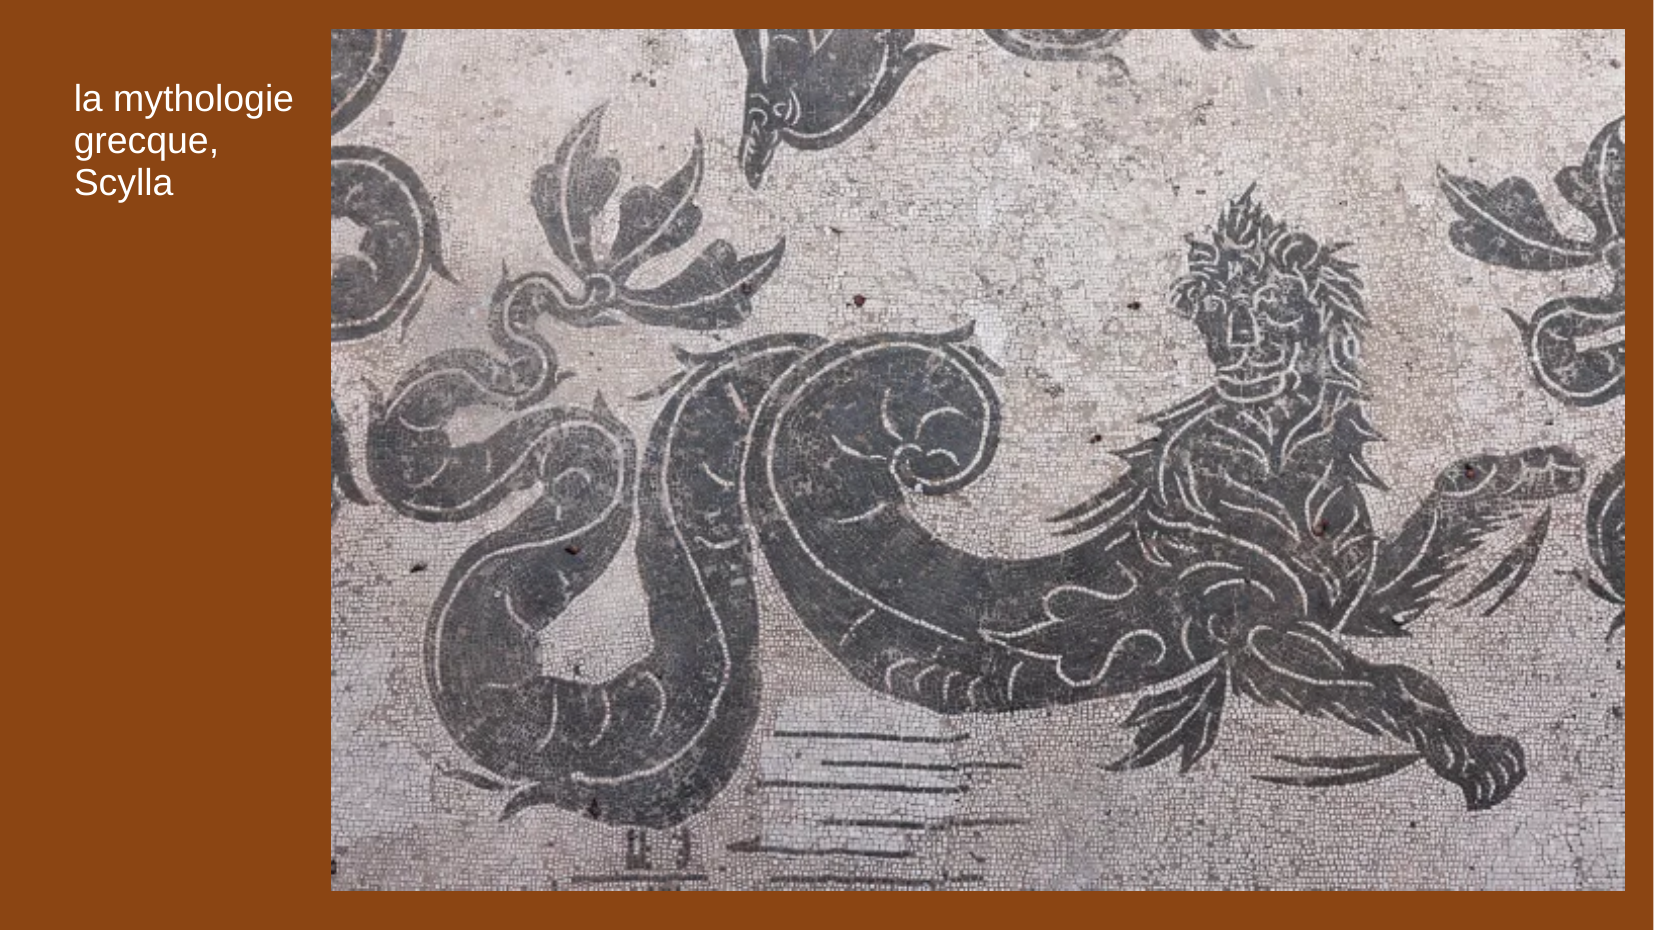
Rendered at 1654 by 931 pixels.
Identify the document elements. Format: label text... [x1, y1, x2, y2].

text_box la mythologie grecque, Scylla [59, 70, 325, 296]
picture [331, 29, 1625, 891]
